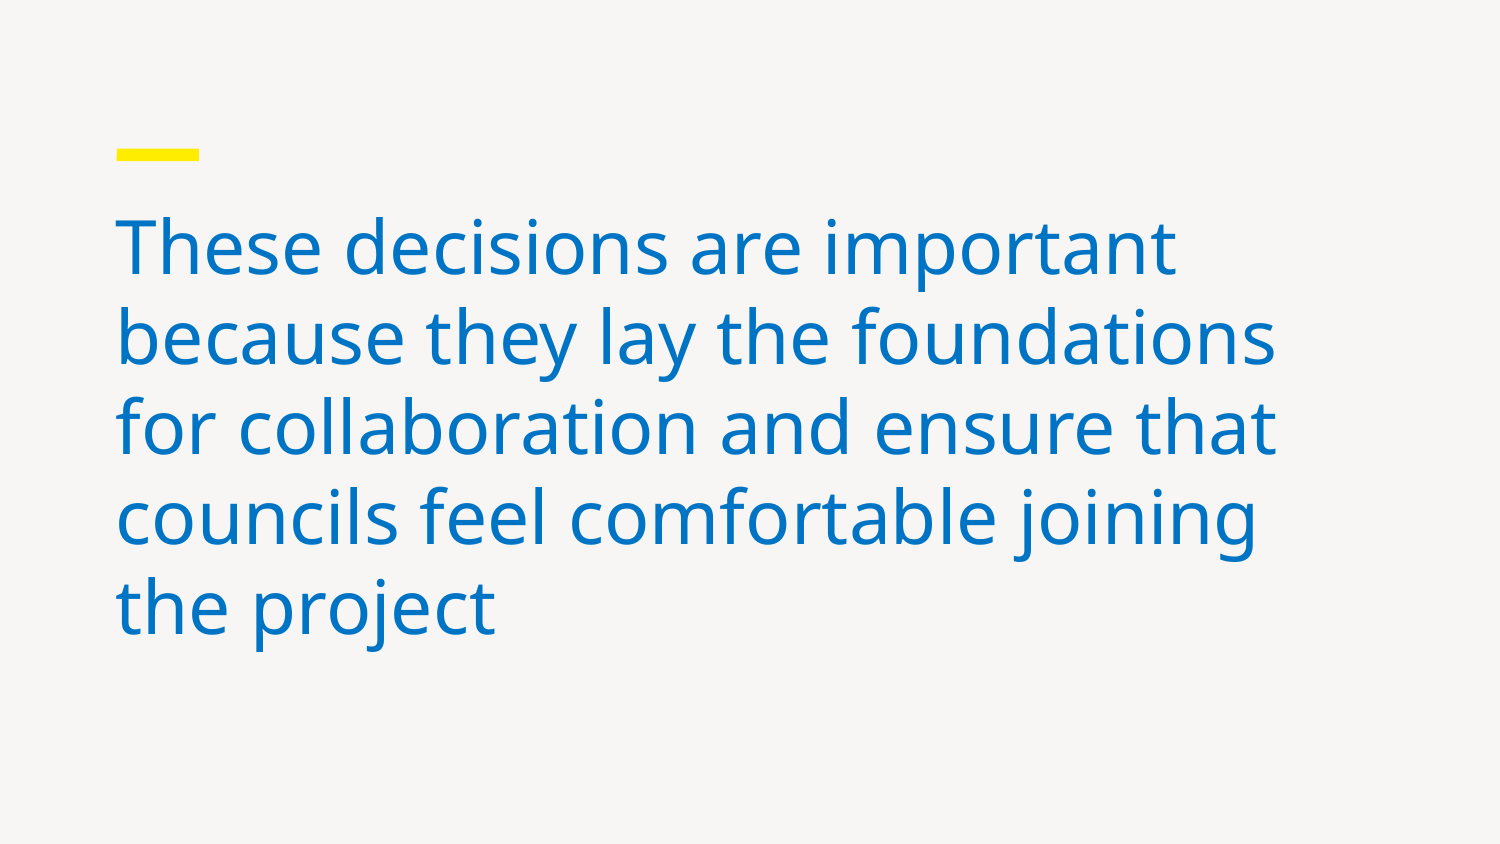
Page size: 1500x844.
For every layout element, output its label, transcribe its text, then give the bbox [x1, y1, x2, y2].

title These decisions are important because they lay the foundations for collaboration and ensure that councils feel comfortable joining the project [115, 199, 1375, 679]
